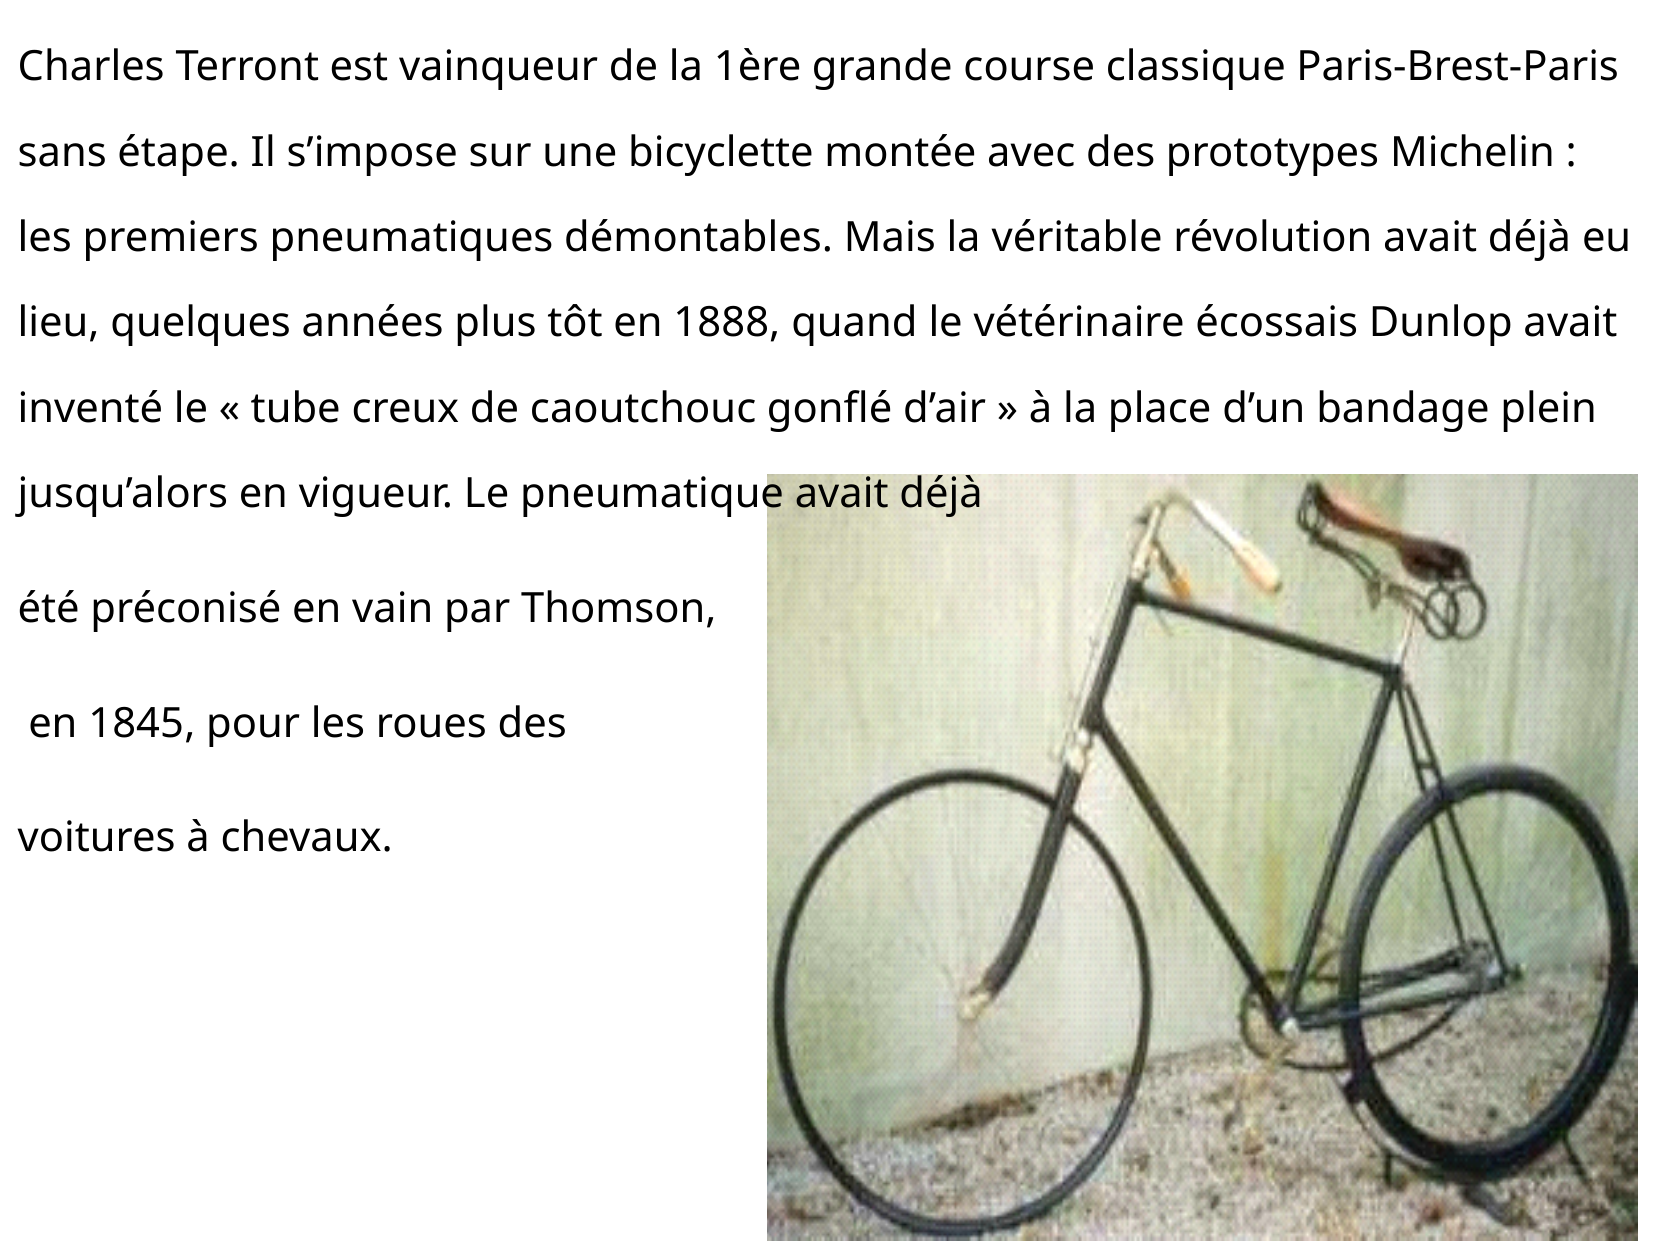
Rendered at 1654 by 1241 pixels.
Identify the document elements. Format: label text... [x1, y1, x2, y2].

picture [767, 1011, 1638, 1241]
text_box Charles Terront est vainqueur de la 1ère grande course classique Paris-Brest-Paris sans étape. Il s’impose sur une bicyclette montée avec des prototypes Michelin : les premiers pneumatiques démontables. Mais la véritable révolution avait déjà eu lieu, quelques années plus tôt en 1888, quand le vétérinaire écossais Dunlop avait inventé le « tube creux de caoutchouc gonflé d’air » à la place d’un bandage plein jusqu’alors en vigueur. Le pneumatique avait déjà été préconisé en vain par Thomson, en 1845, pour les roues des voitures à chevaux. [2, 0, 1654, 1011]
